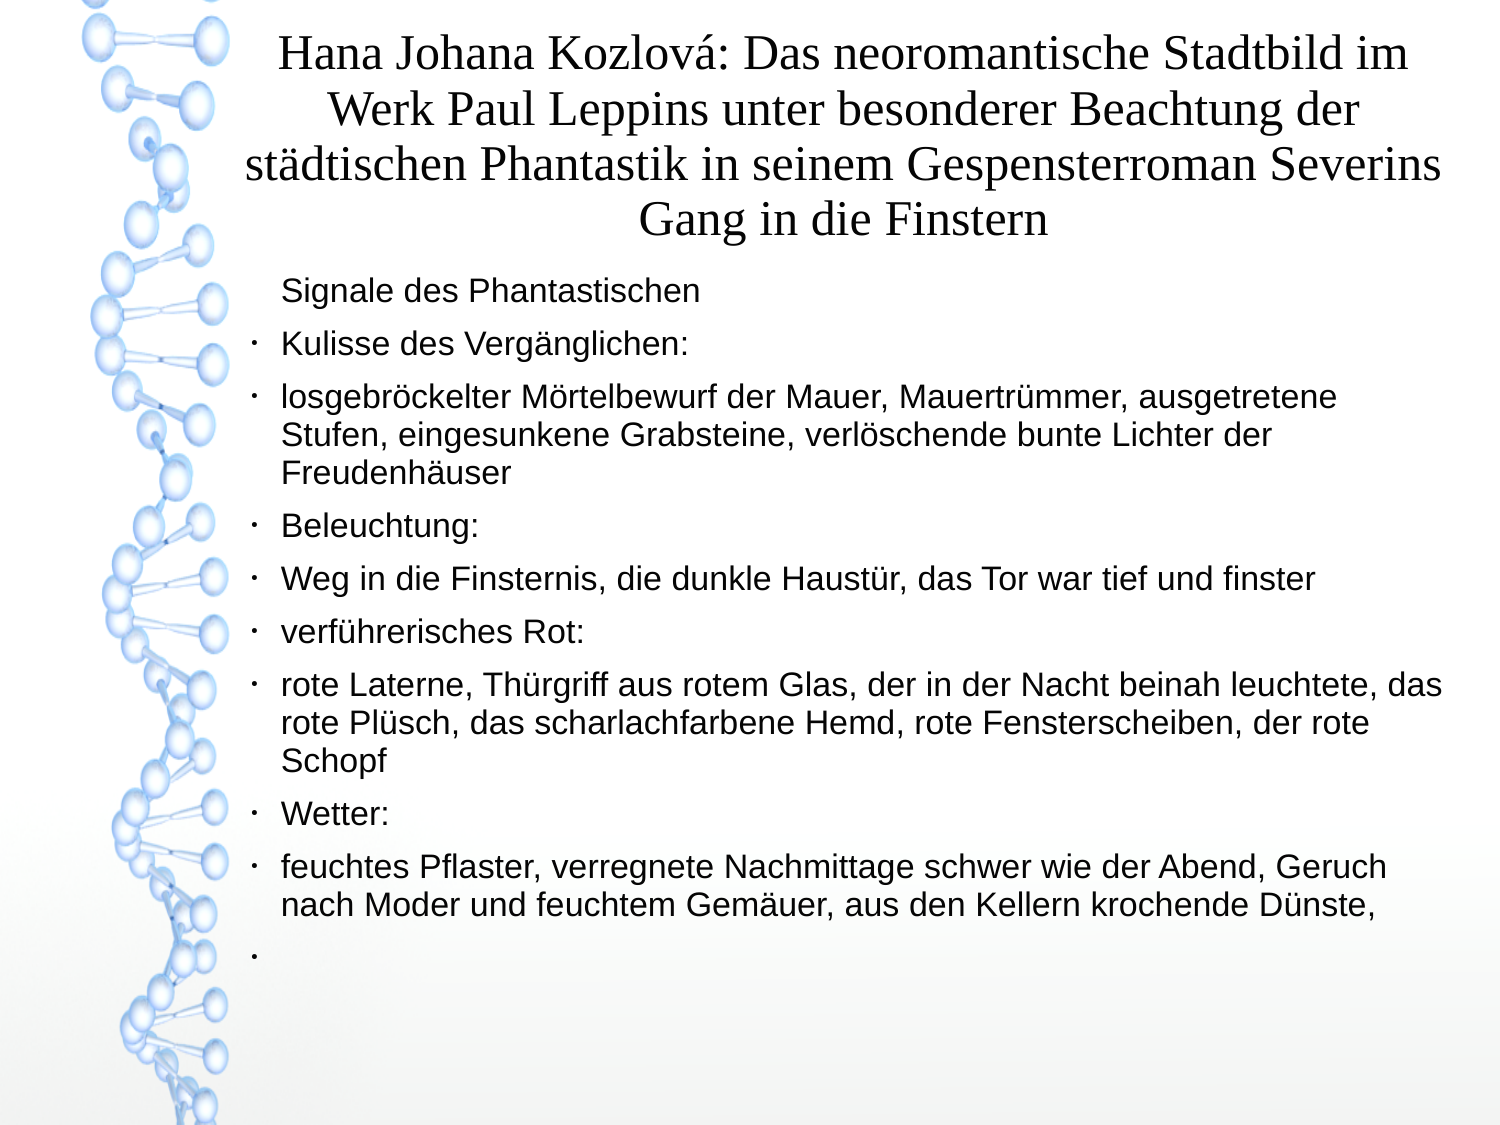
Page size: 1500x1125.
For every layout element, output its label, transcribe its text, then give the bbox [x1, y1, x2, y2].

title Hana Johana Kozlová: Das neoromantische Stadtbild im Werk Paul Leppins unter besonderer Beachtung der städtischen Phantastik in seinem Gespensterroman Severins Gang in die Finstern [241, 25, 1447, 247]
picture [0, 0, 1500, 1125]
list Signale des Phantastischen Kulisse des Vergänglichen: losgebröckelter Mörtelbewurf der Mauer, Mauertrümmer, ausgetretene Stufen, eingesunkene Grabsteine, verlöschende bunte Lichter der Freudenhäuser Beleuchtung: Weg in die Finsternis, die dunkle Haustür, das Tor war tief und finster verführerisches Rot: rote Laterne, Thürgriff aus rotem Glas, der in der Nacht beinah leuchtete, das rote Plüsch, das scharlachfarbene Hemd, rote Fensterscheiben, der rote Schopf Wetter: feuchtes Pflaster, verregnete Nachmittage schwer wie der Abend, Geruch nach Moder und feuchtem Gemäuer, aus den Kellern krochende Dünste, [241, 271, 1447, 924]
